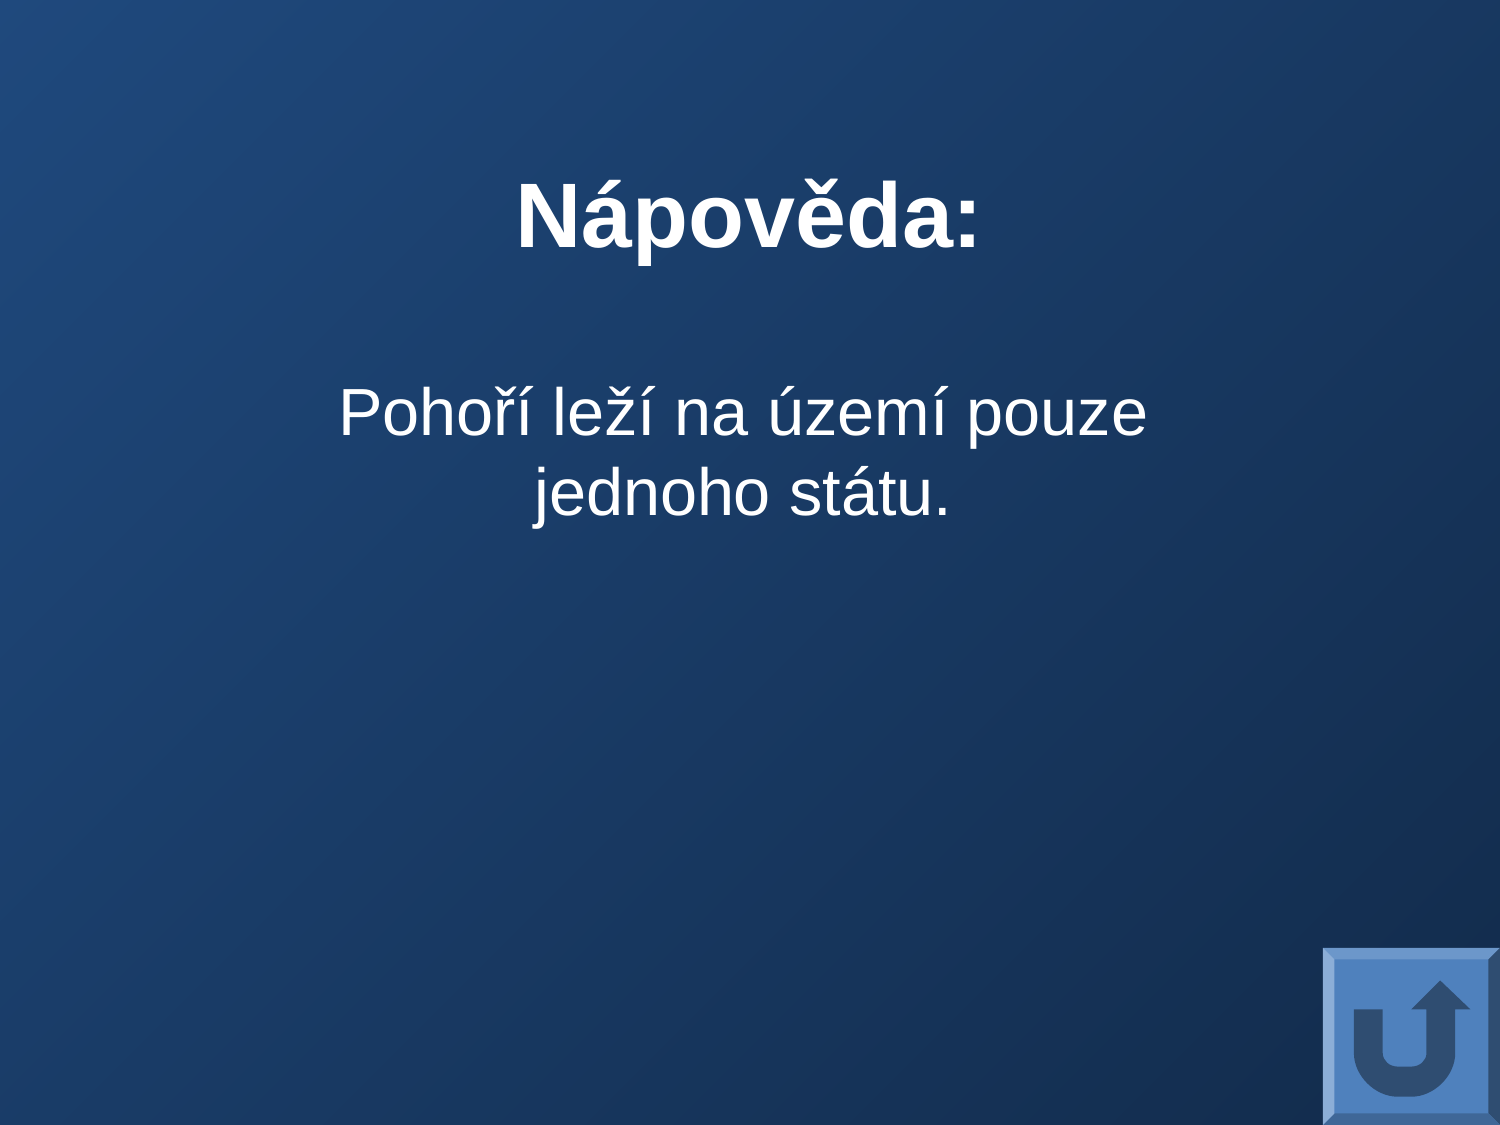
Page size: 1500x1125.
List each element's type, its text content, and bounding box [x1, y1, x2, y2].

text_box Pohoří leží na území pouze jednoho státu. [218, 361, 1269, 650]
title Nápověda: [112, 90, 1388, 332]
text_box [1324, 947, 1500, 1125]
